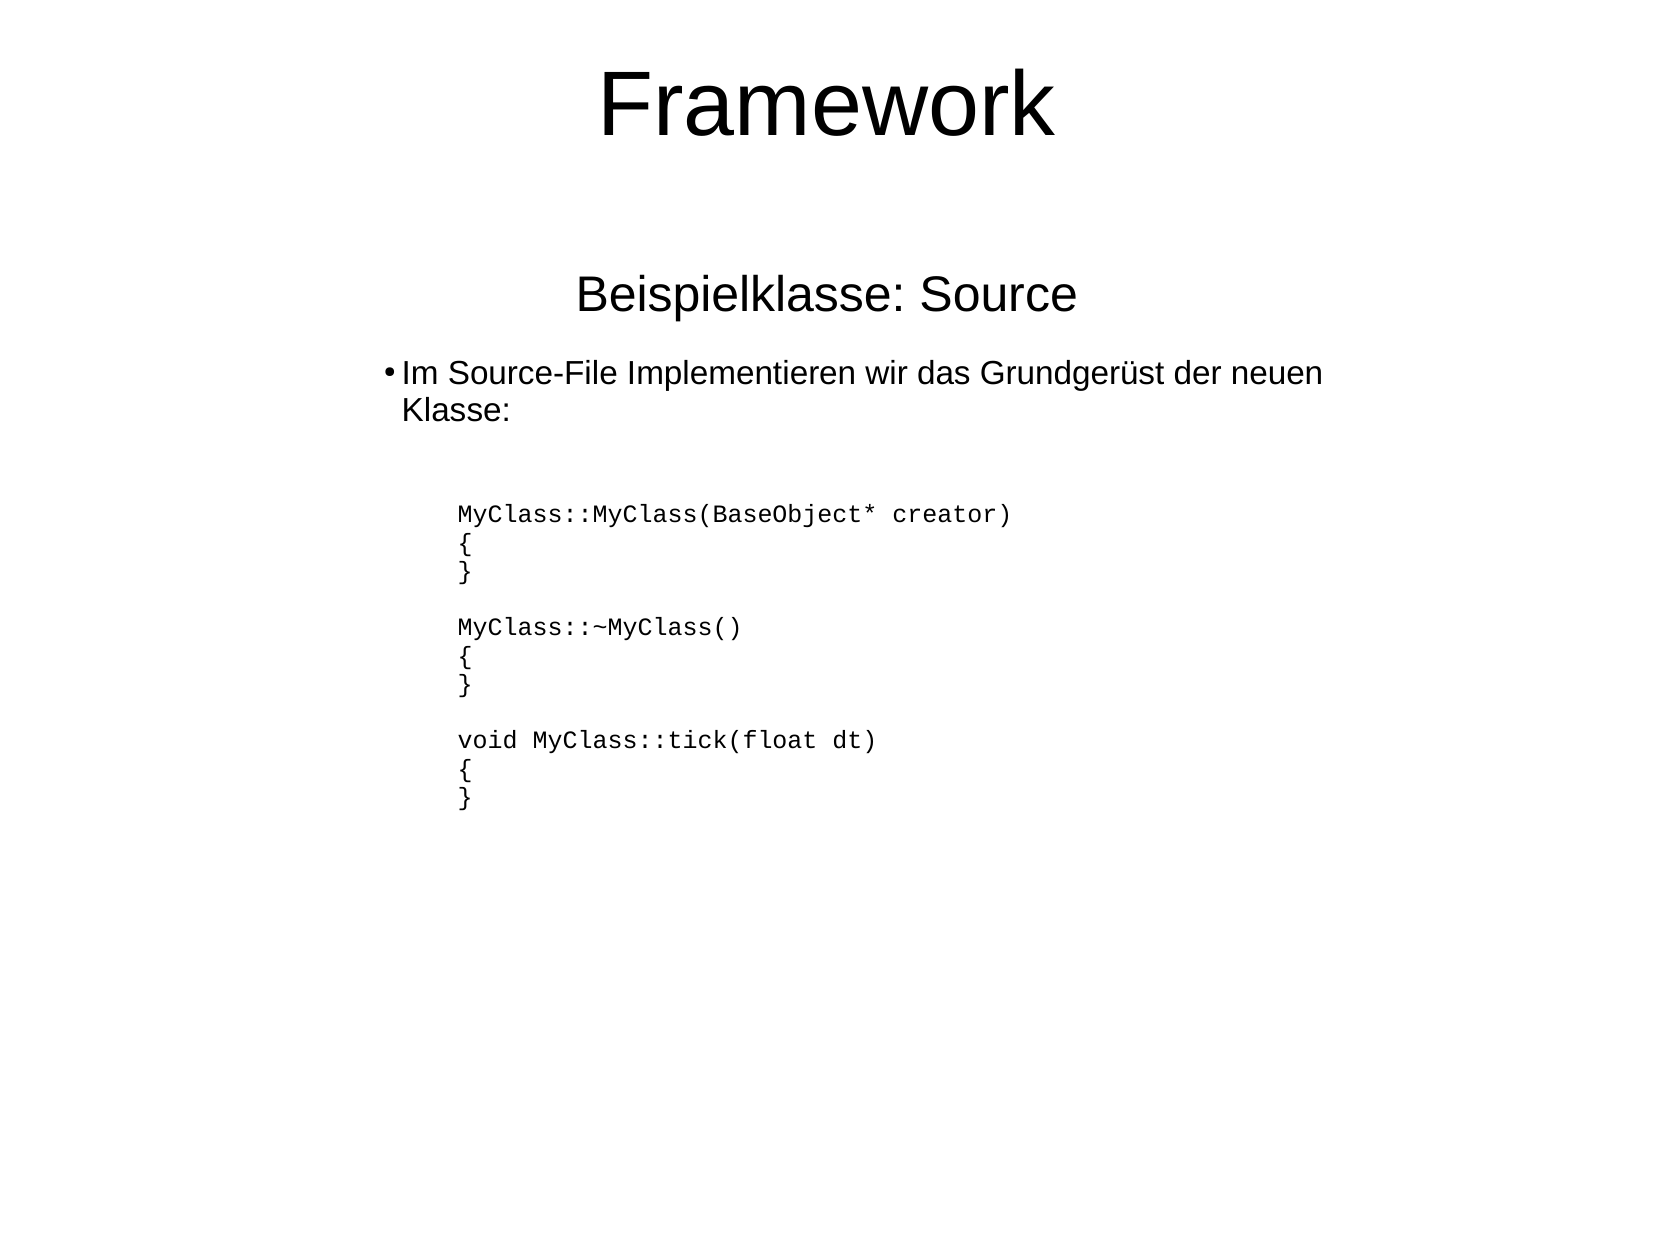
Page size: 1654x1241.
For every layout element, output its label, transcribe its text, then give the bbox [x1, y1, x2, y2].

text_box Beispielklasse: Source [82, 265, 1571, 325]
text_box Im Source-File Implementieren wir das Grundgerüst der neuen Klasse: MyClass::MyClass(BaseObject* creator) { } MyClass::~MyClass() { } void MyClass::tick(float dt) { } [383, 354, 1388, 842]
title Framework [82, 0, 1571, 208]
